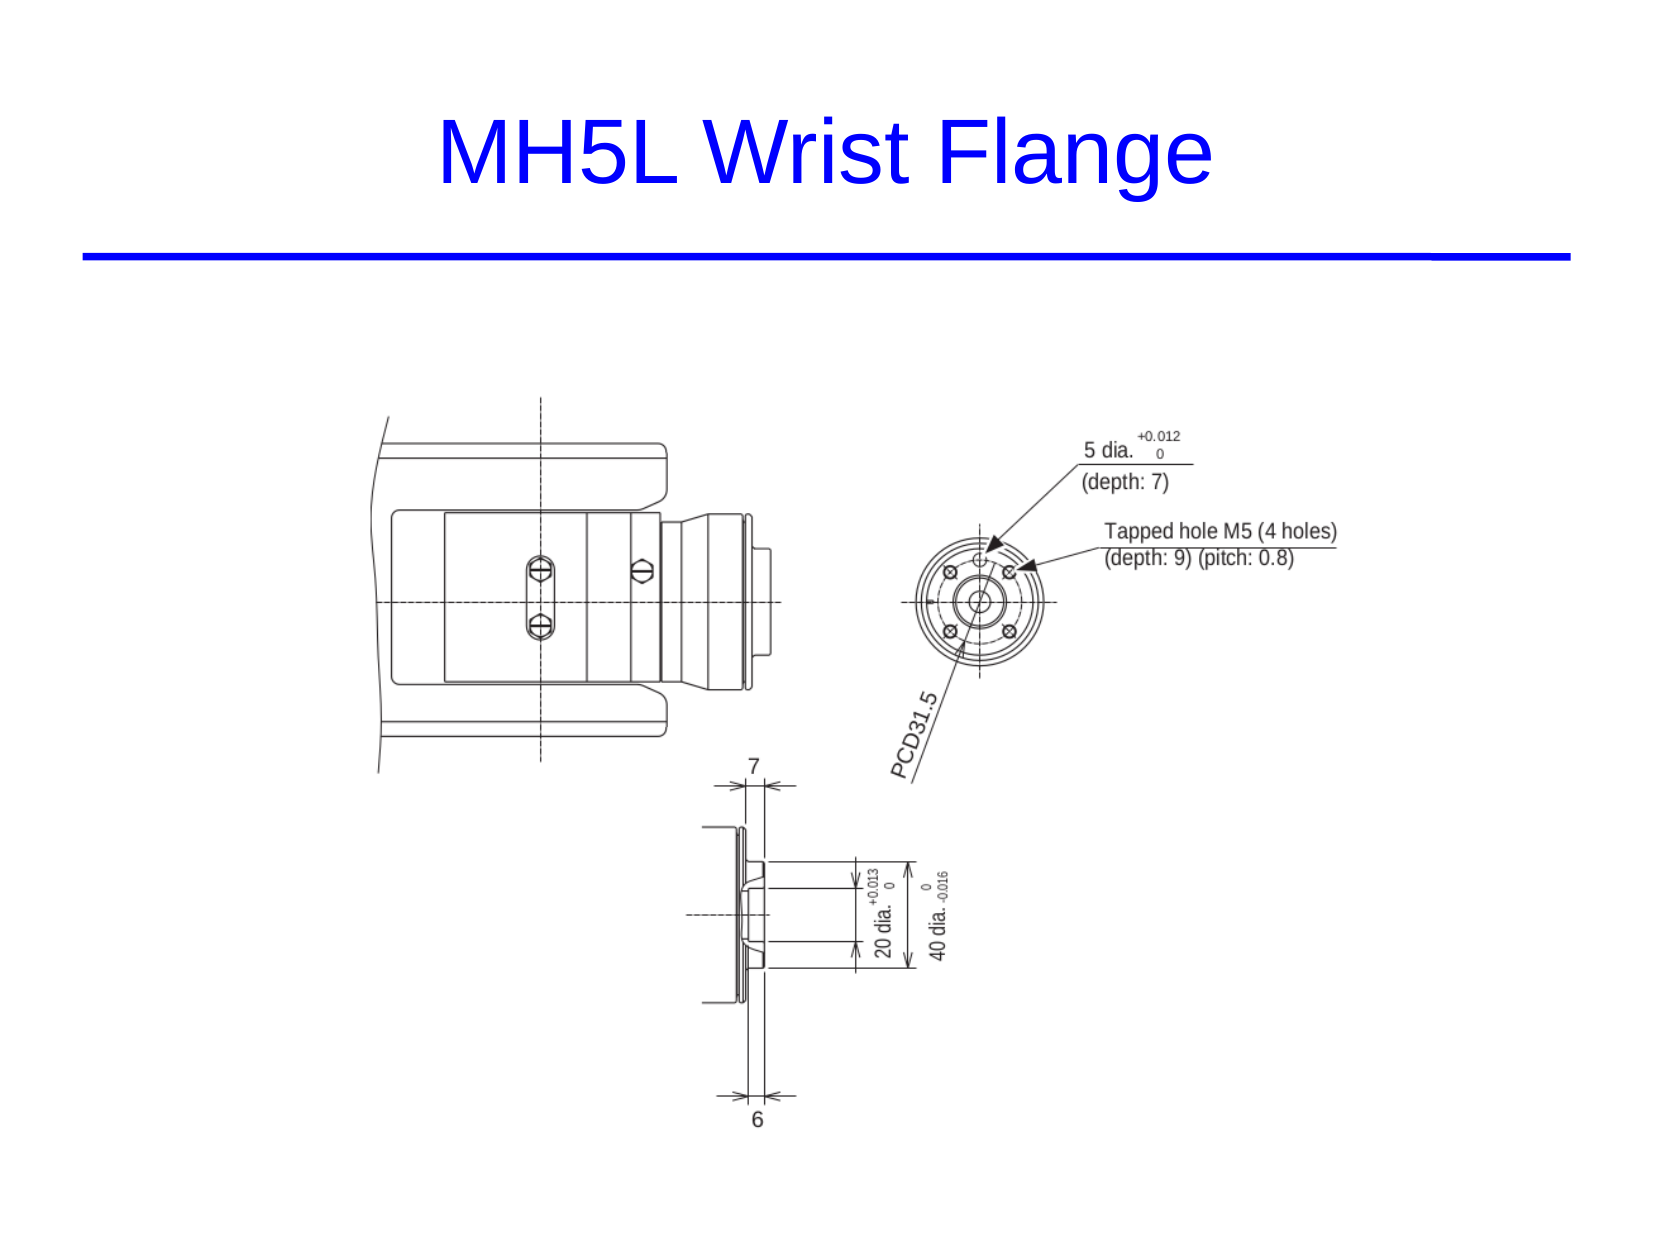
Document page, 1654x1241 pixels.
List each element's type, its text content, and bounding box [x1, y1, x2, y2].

title MH5L Wrist Flange [82, 49, 1571, 257]
picture [315, 369, 1379, 1156]
